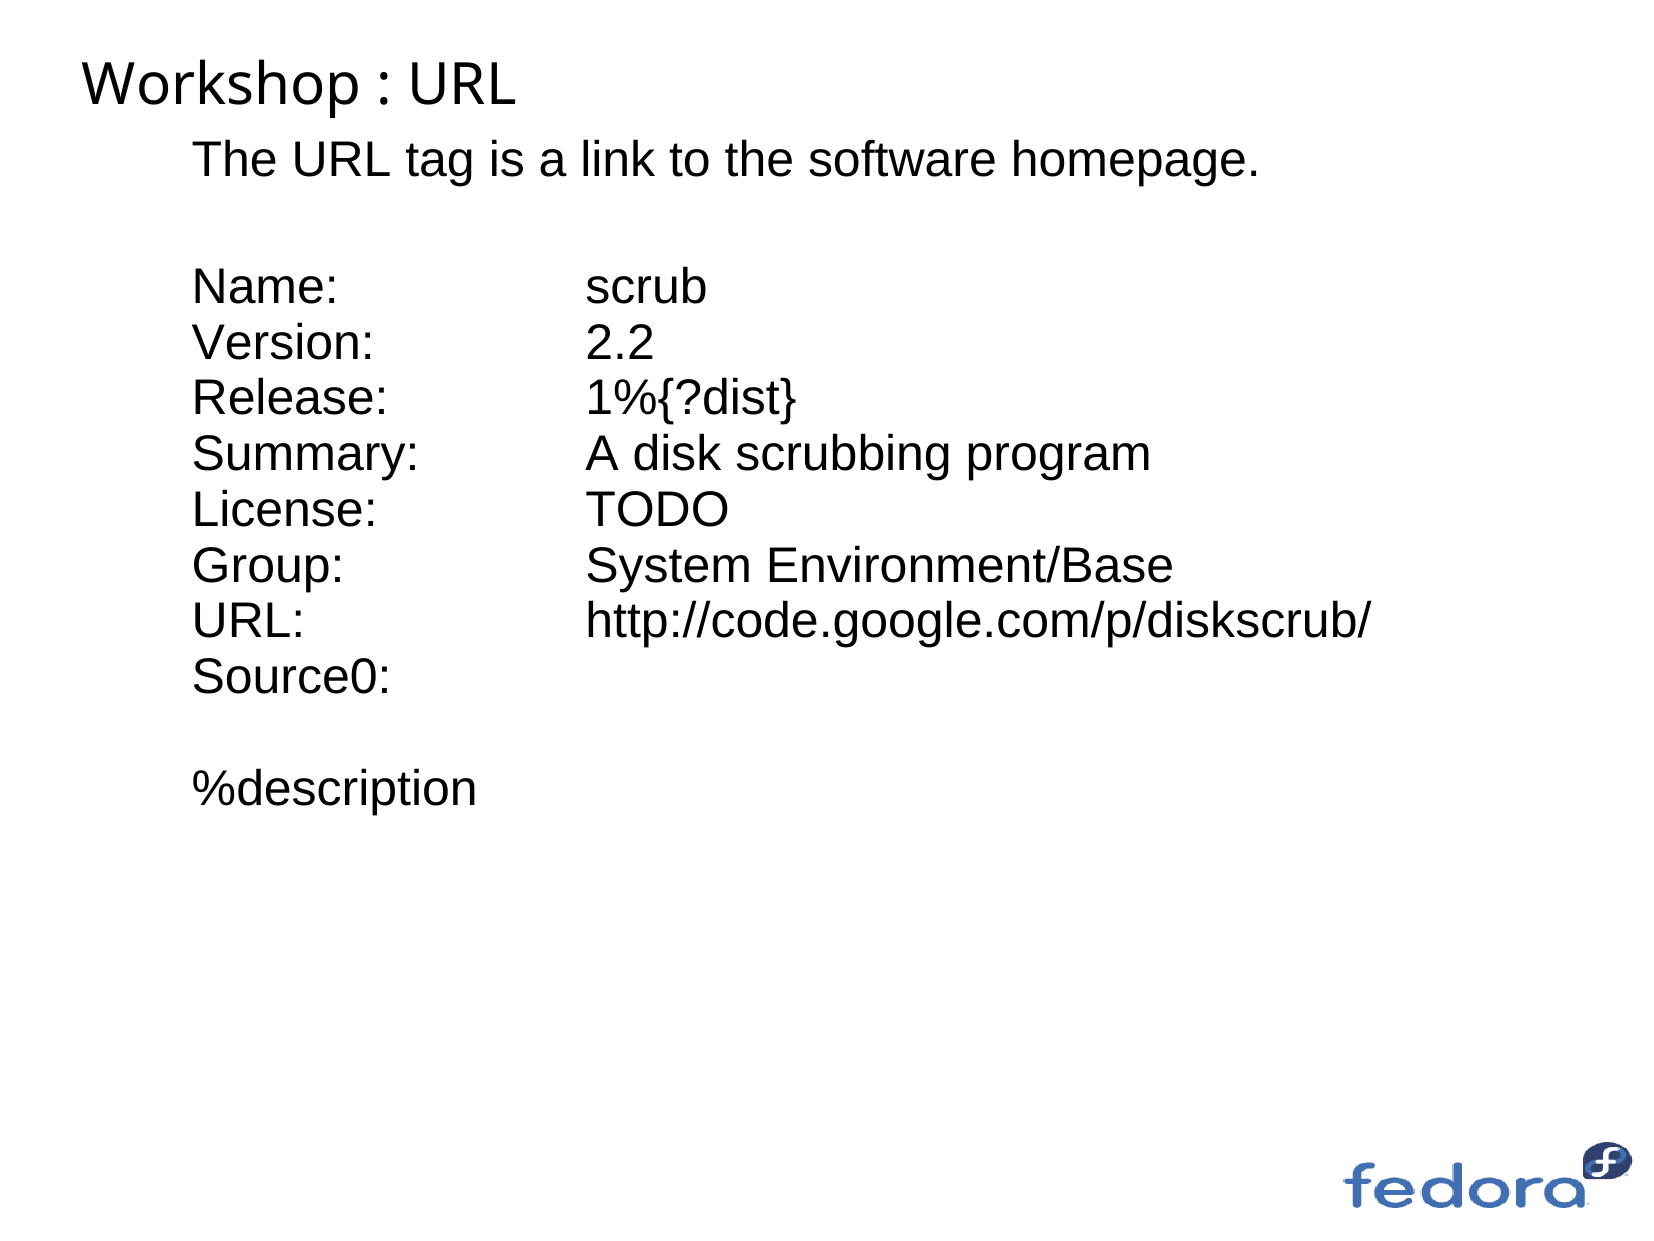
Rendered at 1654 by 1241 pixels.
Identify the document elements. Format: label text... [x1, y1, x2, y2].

list The URL tag is a link to the software homepage. Name: scrub Version: 2.2 Release: 1%{?dist} Summary: A disk scrubbing program License: TODO Group: System Environment/Base URL: http://code.google.com/p/diskscrub/ Source0: %description [79, 130, 1503, 1040]
title Workshop : URL [81, 23, 1513, 141]
picture [1332, 1124, 1651, 1227]
